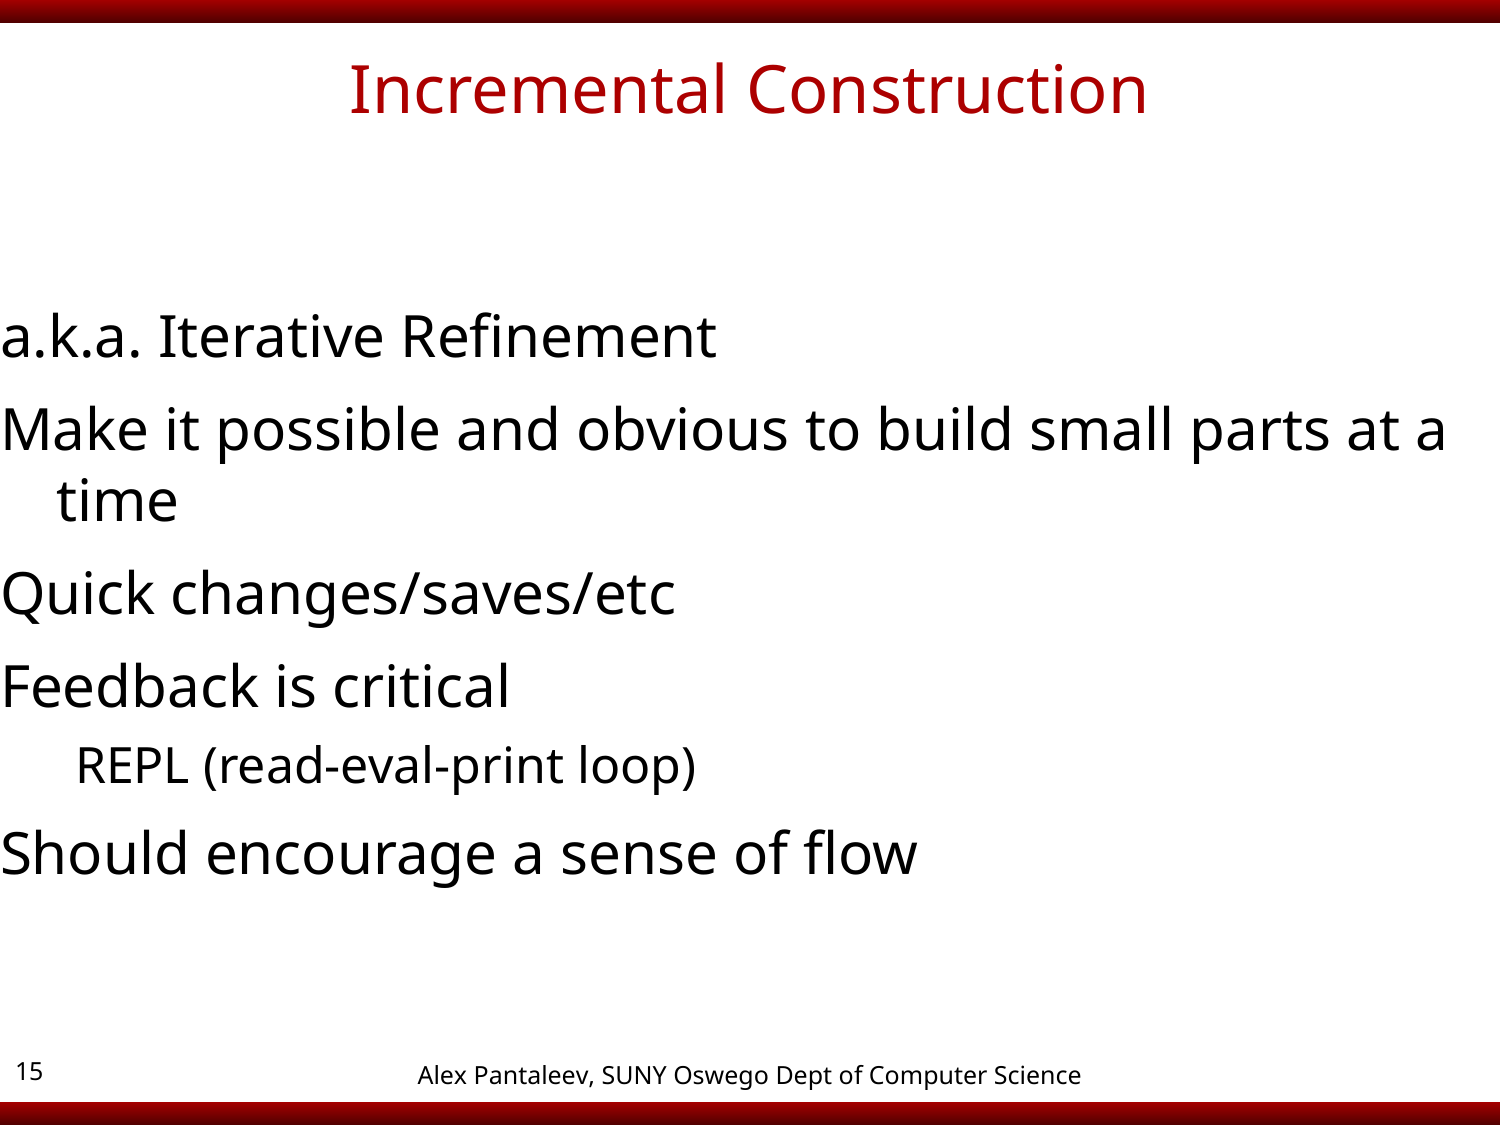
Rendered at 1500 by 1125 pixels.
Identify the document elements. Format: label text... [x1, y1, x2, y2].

list a.k.a. Iterative Refinement Make it possible and obvious to build small parts at a time Quick changes/saves/etc Feedback is critical REPL (read-eval-print loop) Should encourage a sense of flow [0, 299, 1476, 1063]
title Incremental Construction [0, 24, 1500, 150]
